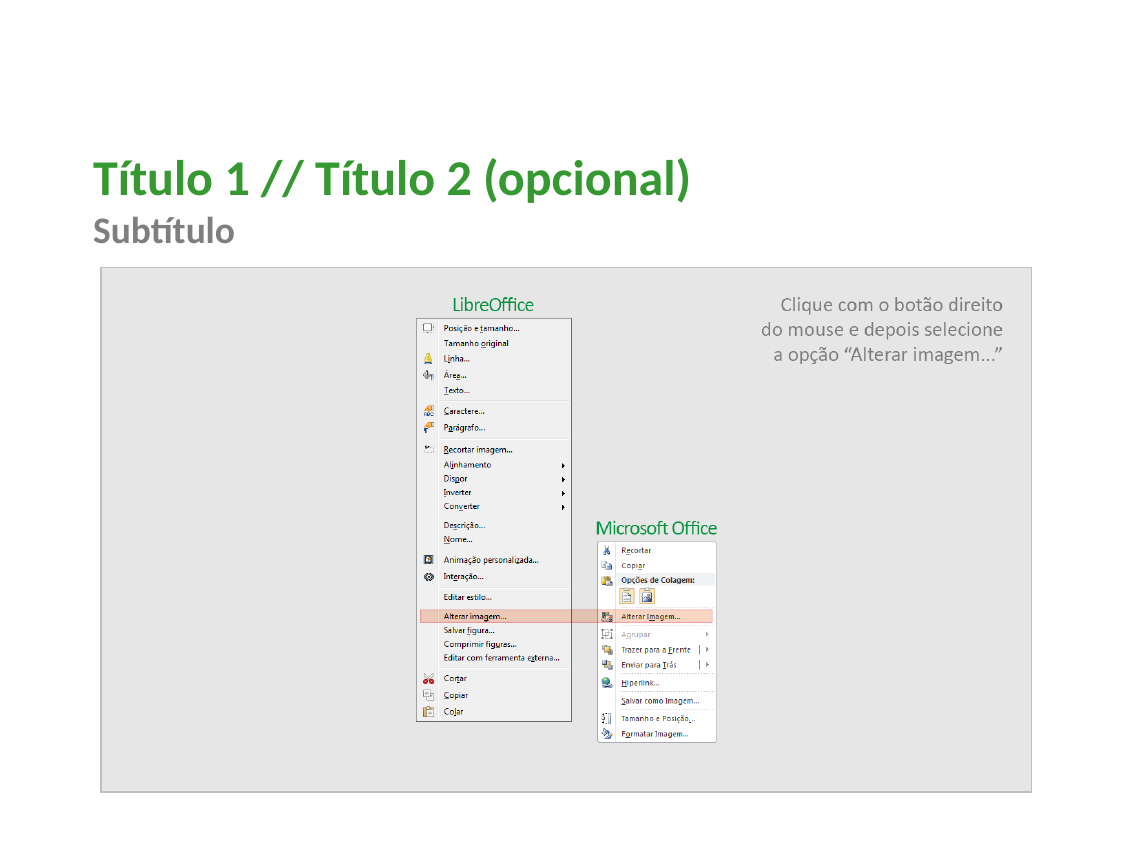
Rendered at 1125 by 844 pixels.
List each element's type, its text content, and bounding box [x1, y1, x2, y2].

picture [101, 268, 1031, 792]
text_box Título 1 // Título 2 (opcional) Subtítulo [78, 138, 1071, 255]
